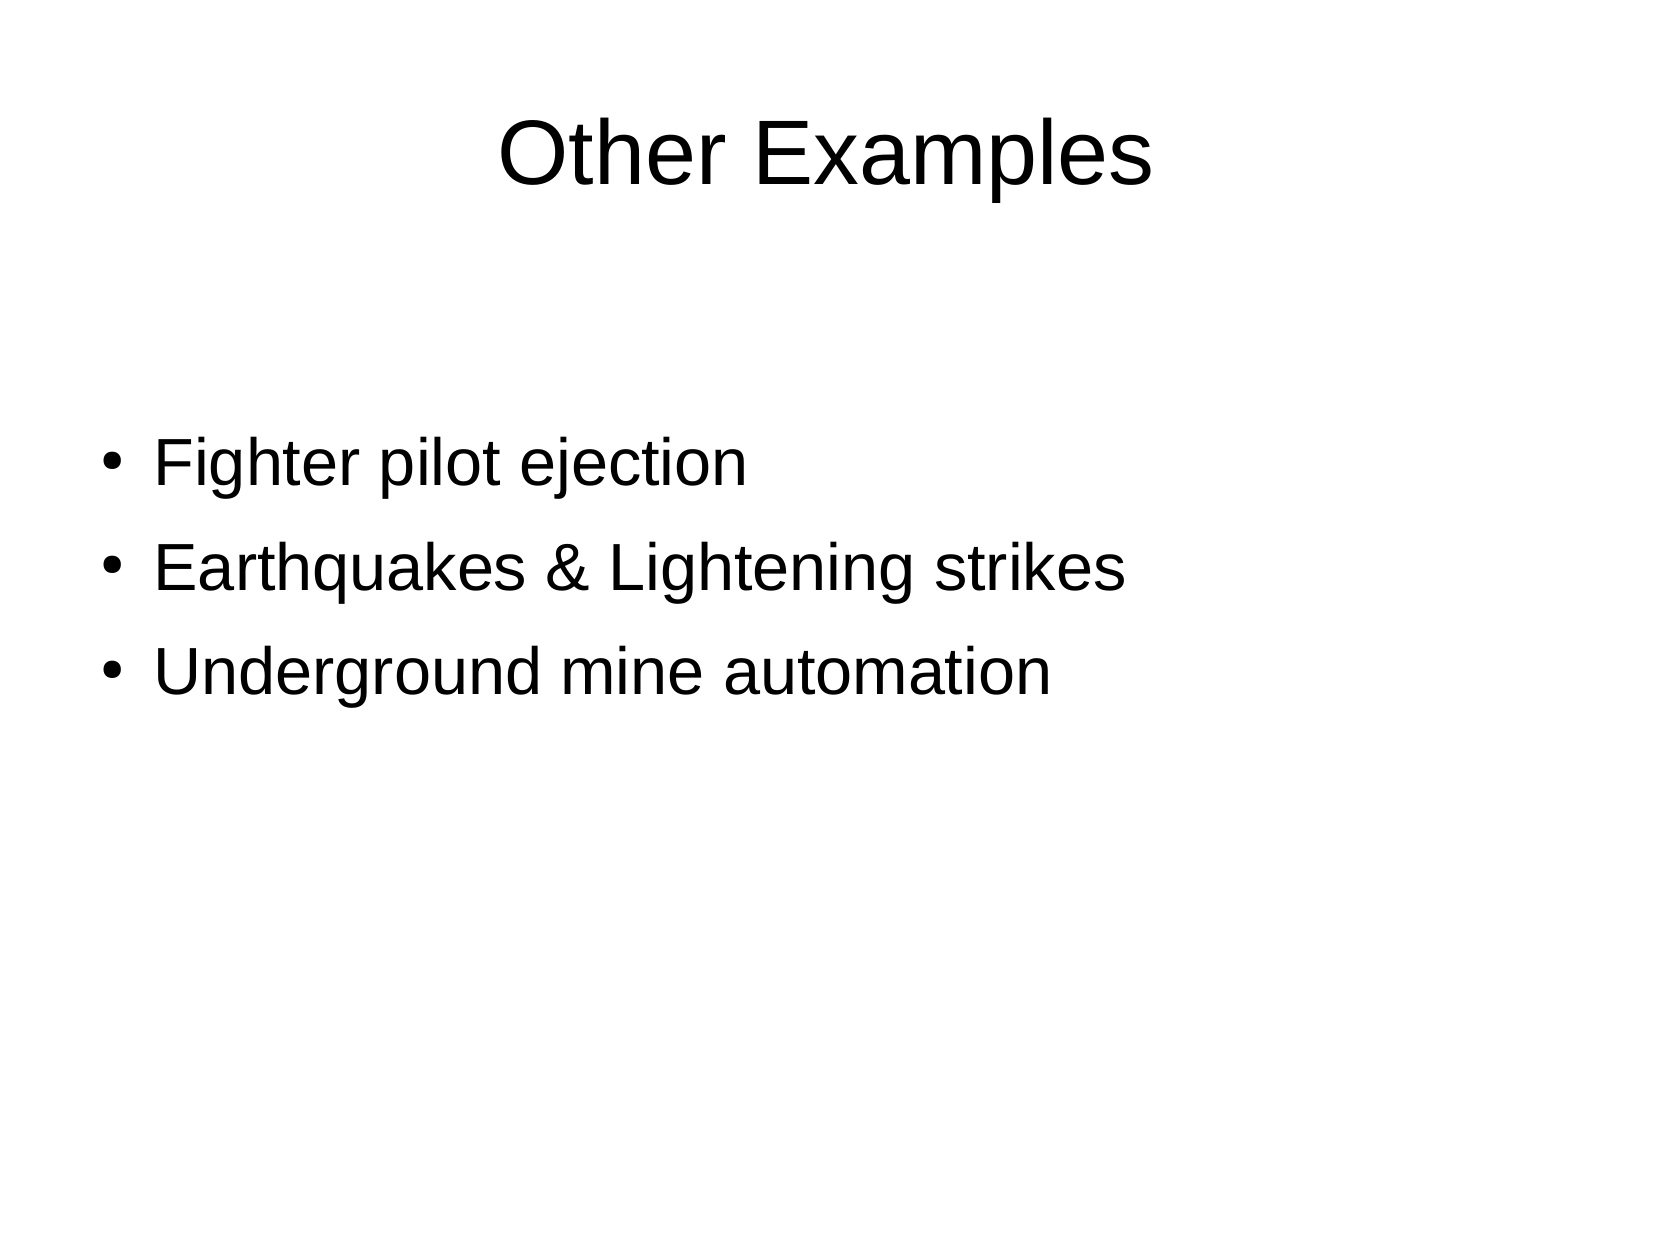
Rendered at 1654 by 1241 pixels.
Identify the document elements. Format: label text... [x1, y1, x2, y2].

title Other Examples [82, 49, 1571, 257]
list Fighter pilot ejection Earthquakes & Lightening strikes Underground mine automation [82, 425, 1571, 797]
